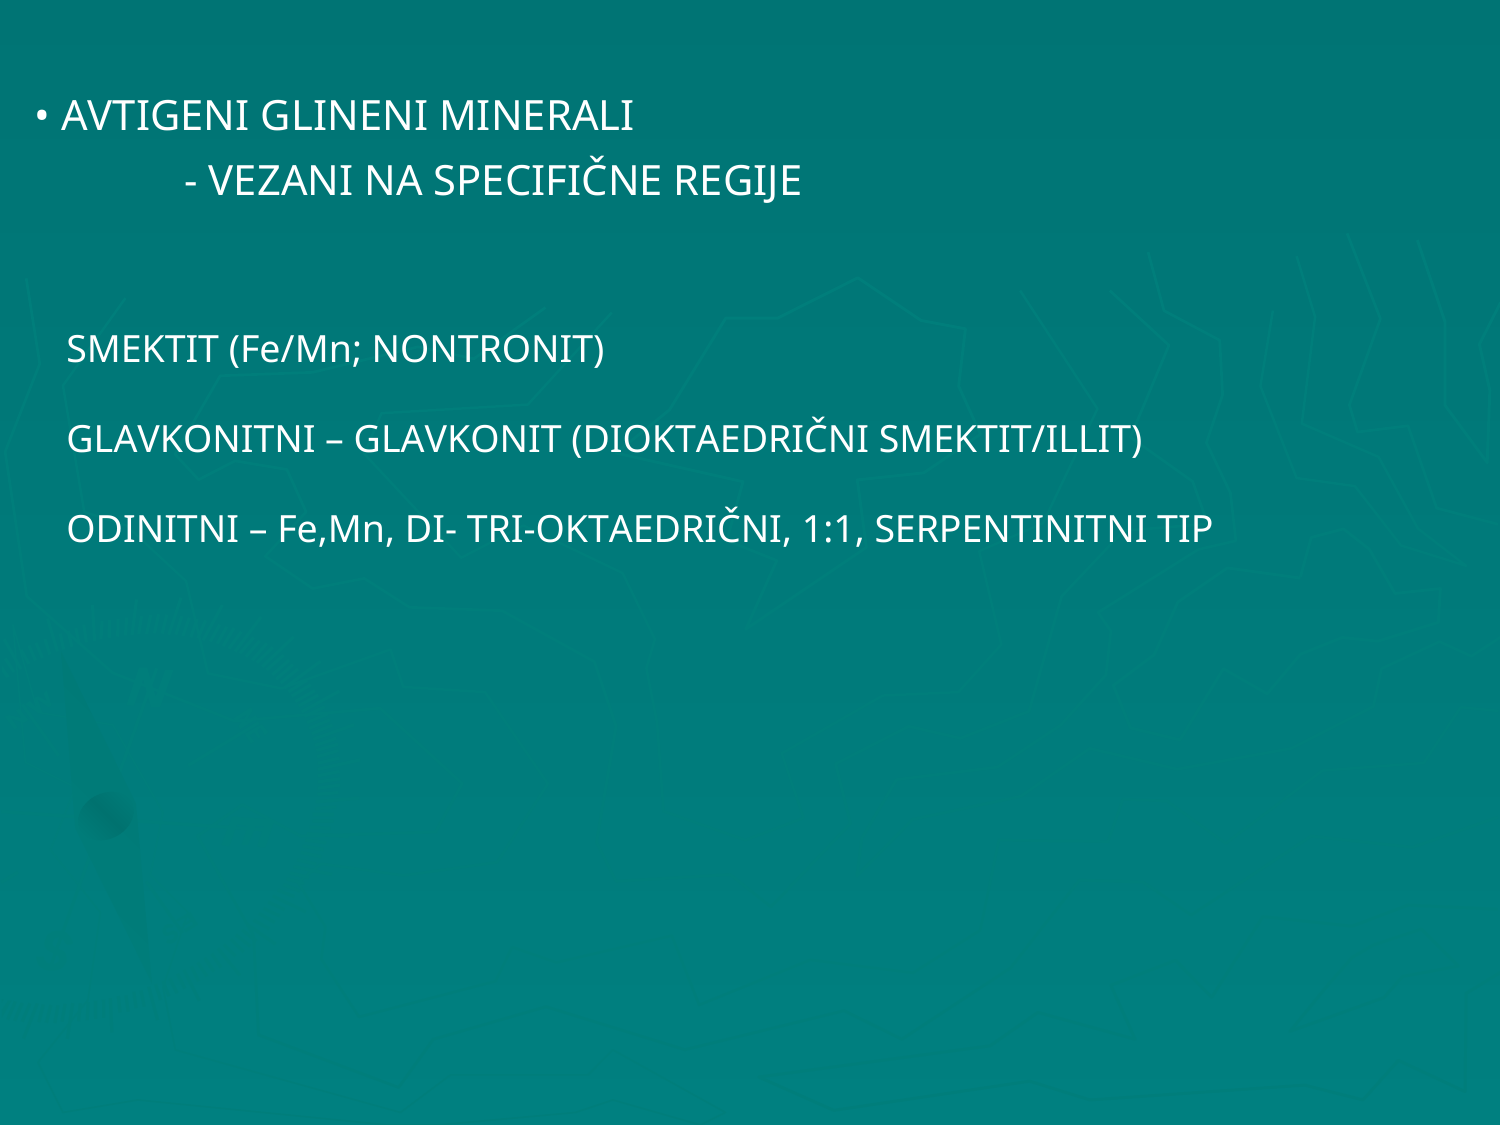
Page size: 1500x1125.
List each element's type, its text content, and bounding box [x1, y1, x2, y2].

text_box AVTIGENI GLINENI MINERALI - VEZANI NA SPECIFIČNE REGIJE [19, 66, 819, 212]
text_box SMEKTIT (Fe/Mn; NONTRONIT) GLAVKONITNI – GLAVKONIT (DIOKTAEDRIČNI SMEKTIT/ILLIT) ODINITNI – Fe,Mn, DI- TRI-OKTAEDRIČNI, 1:1, SERPENTINITNI TIP [51, 316, 1230, 648]
